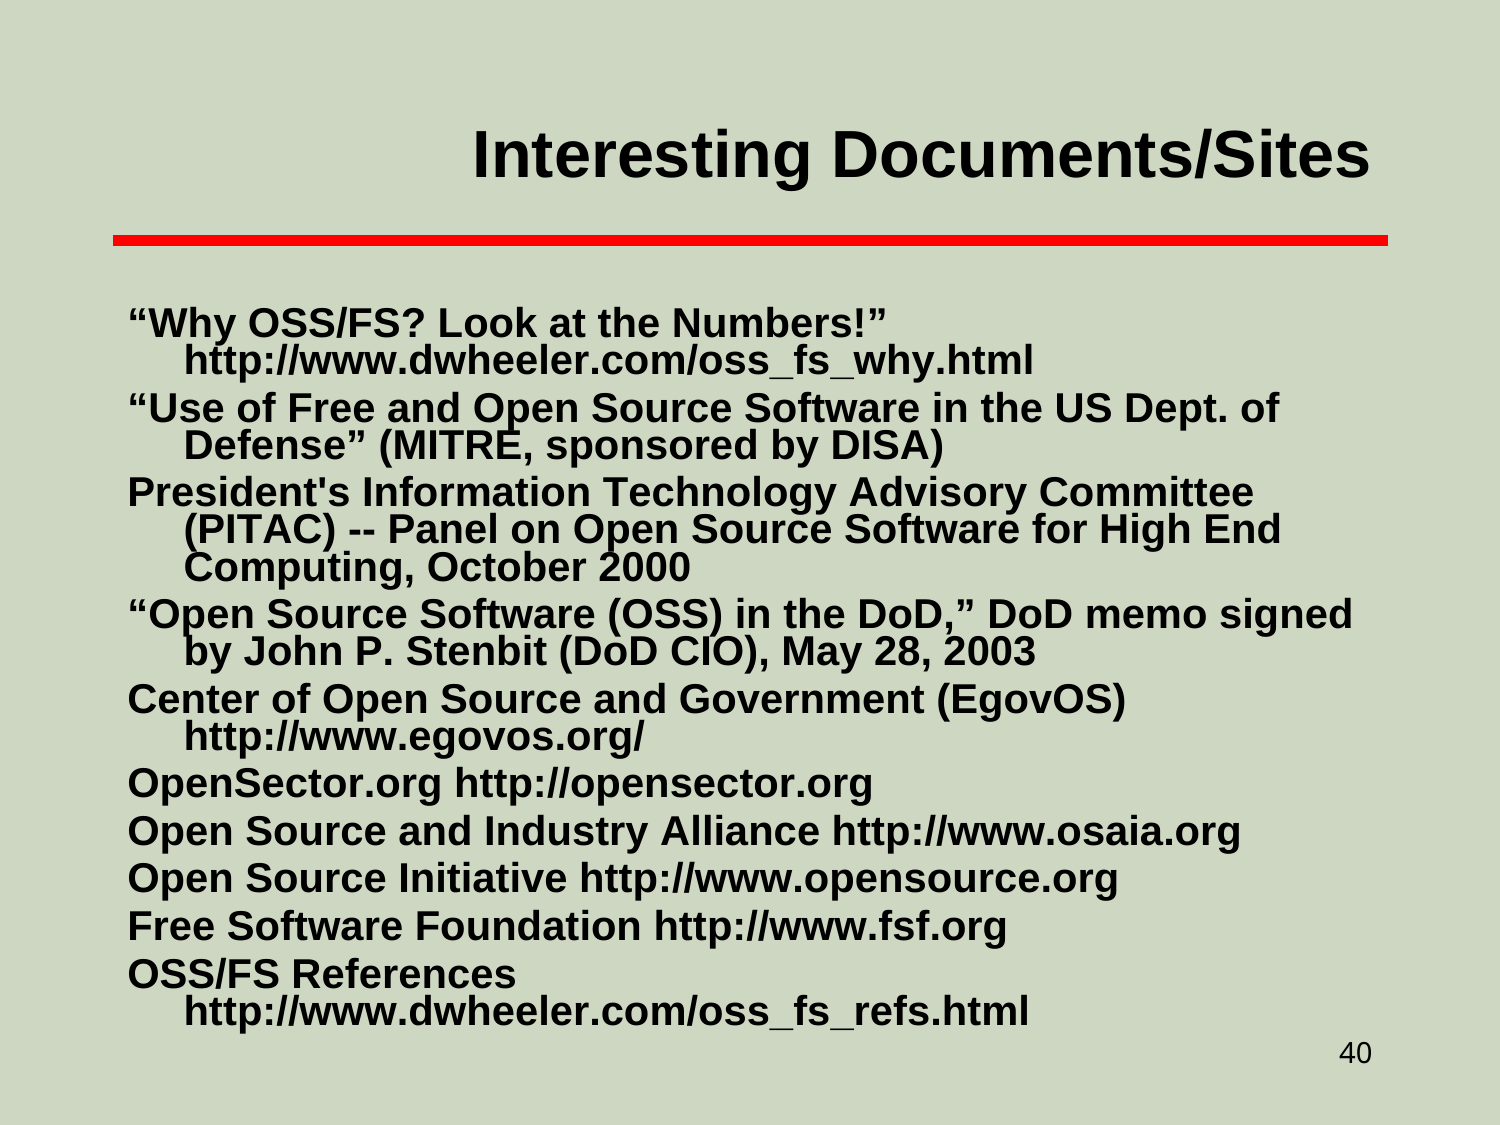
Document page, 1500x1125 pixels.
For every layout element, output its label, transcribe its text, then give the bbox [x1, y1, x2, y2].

list “Why OSS/FS? Look at the Numbers!” http://www.dwheeler.com/oss_fs_why.html “Use of Free and Open Source Software in the US Dept. of Defense” (MITRE, sponsored by DISA) President's Information Technology Advisory Committee (PITAC) -- Panel on Open Source Software for High End Computing, October 2000 “Open Source Software (OSS) in the DoD,” DoD memo signed by John P. Stenbit (DoD CIO), May 28, 2003 Center of Open Source and Government (EgovOS) http://www.egovos.org/ OpenSector.org http://opensector.org Open Source and Industry Alliance http://www.osaia.org Open Source Initiative http://www.opensource.org Free Software Foundation http://www.fsf.org OSS/FS References http://www.dwheeler.com/oss_fs_refs.html [112, 299, 1388, 1050]
title Interesting Documents/Sites [337, 85, 1388, 224]
